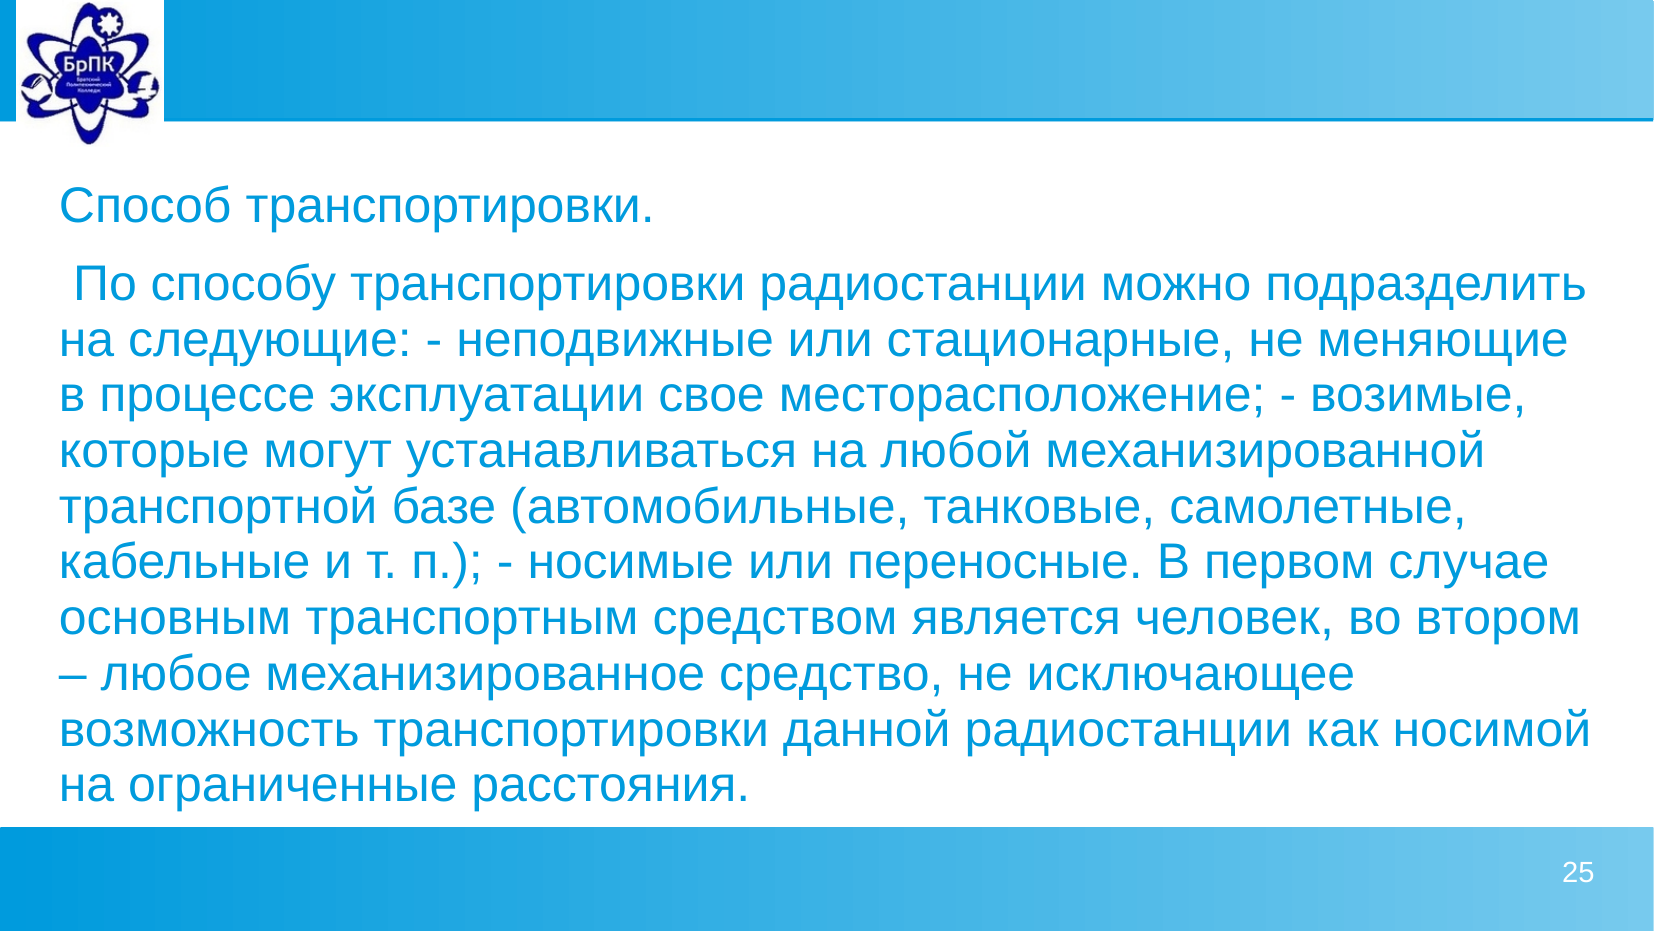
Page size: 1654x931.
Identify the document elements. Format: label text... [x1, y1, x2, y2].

list Способ транспортировки. По способу транспортировки радиостанции можно подразделить на следующие: - неподвижные или стационарные, не меняющие в процессе эксплуатации свое месторасположение; - возимые, которые могут устанавливаться на любой механизированной транспортной базе (автомобильные, танковые, самолетные, кабельные и т. п.); - носимые или переносные. В первом случае основным транспортным средством является человек, во втором – любое механизированное средство, не исключающее возможность транспортировки данной радиостанции как носимой на ограниченные расстояния. [59, 177, 1595, 768]
picture [16, 0, 164, 147]
